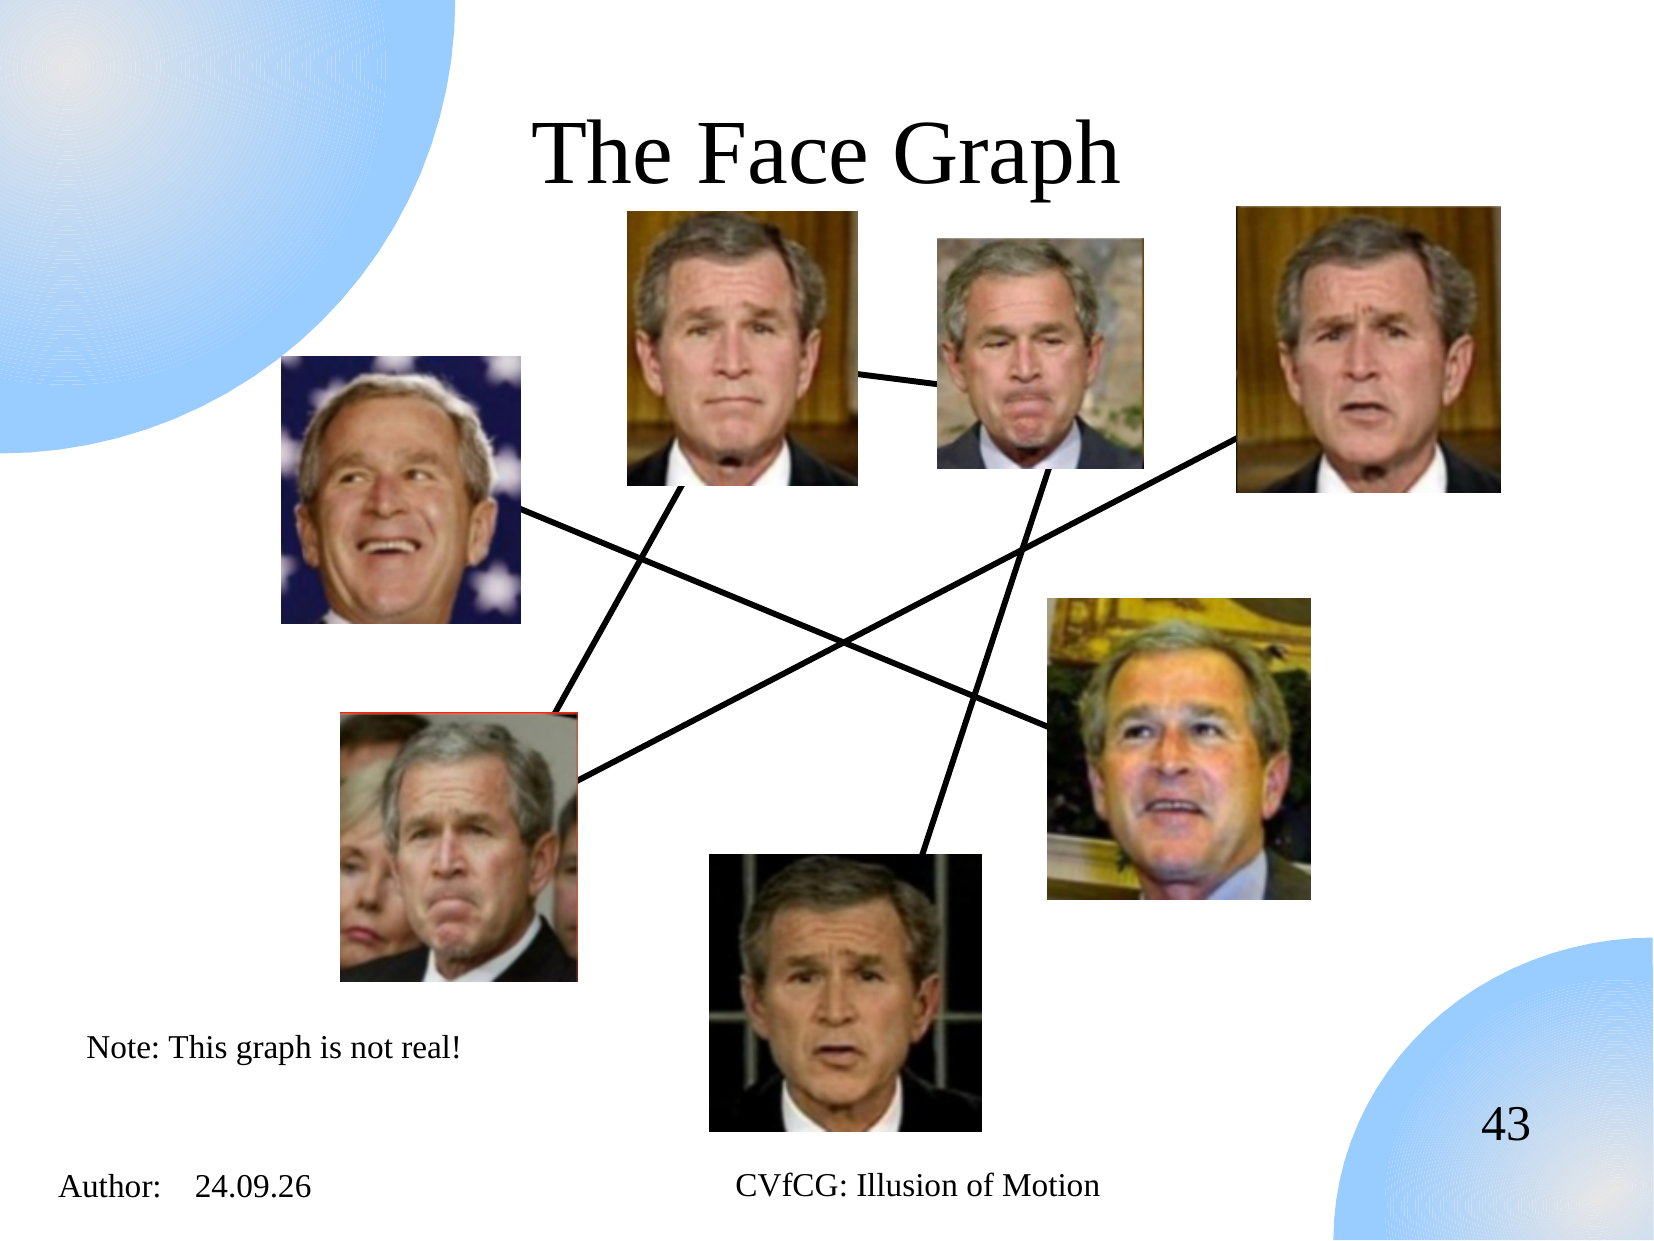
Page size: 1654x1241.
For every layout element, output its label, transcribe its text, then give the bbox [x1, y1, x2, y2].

picture [1236, 206, 1501, 493]
picture [1047, 598, 1311, 900]
title The Face Graph [82, 49, 1571, 257]
picture [281, 356, 521, 624]
picture [627, 211, 858, 486]
picture [340, 712, 578, 982]
picture [709, 854, 982, 1132]
picture [937, 238, 1144, 469]
text_box <number> [1401, 1095, 1611, 1152]
text_box CVfCG: Illusion of Motion [735, 1166, 1346, 1204]
text_box Note: This graph is not real! [86, 1028, 709, 1066]
